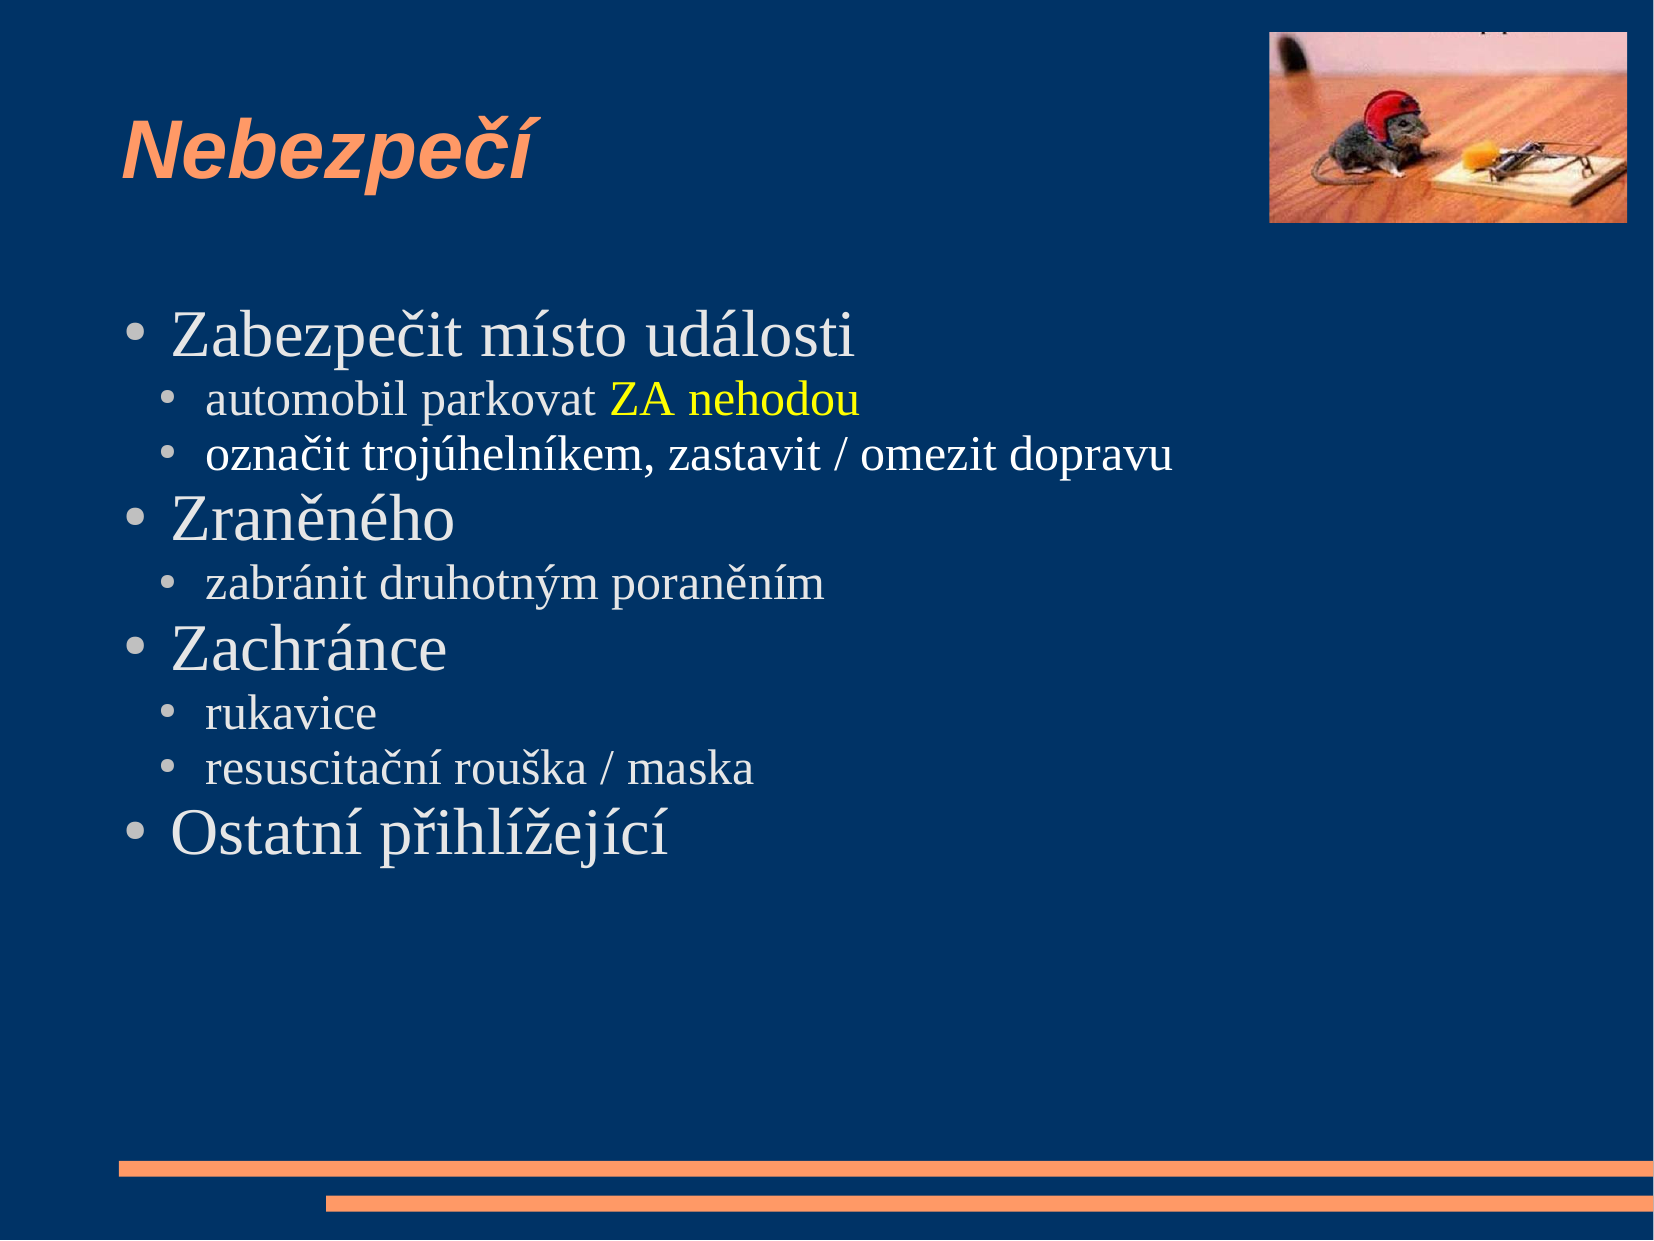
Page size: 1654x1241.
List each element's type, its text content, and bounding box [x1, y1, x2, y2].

list Zabezpečit místo události automobil parkovat ZA nehodou označit trojúhelníkem, zastavit / omezit dopravu Zraněného zabránit druhotným poraněním Zachránce rukavice resuscitační rouška / maska Ostatní přihlížející [123, 296, 1563, 1107]
chart [1269, 32, 1628, 224]
title Nebezpečí [121, 46, 1534, 254]
